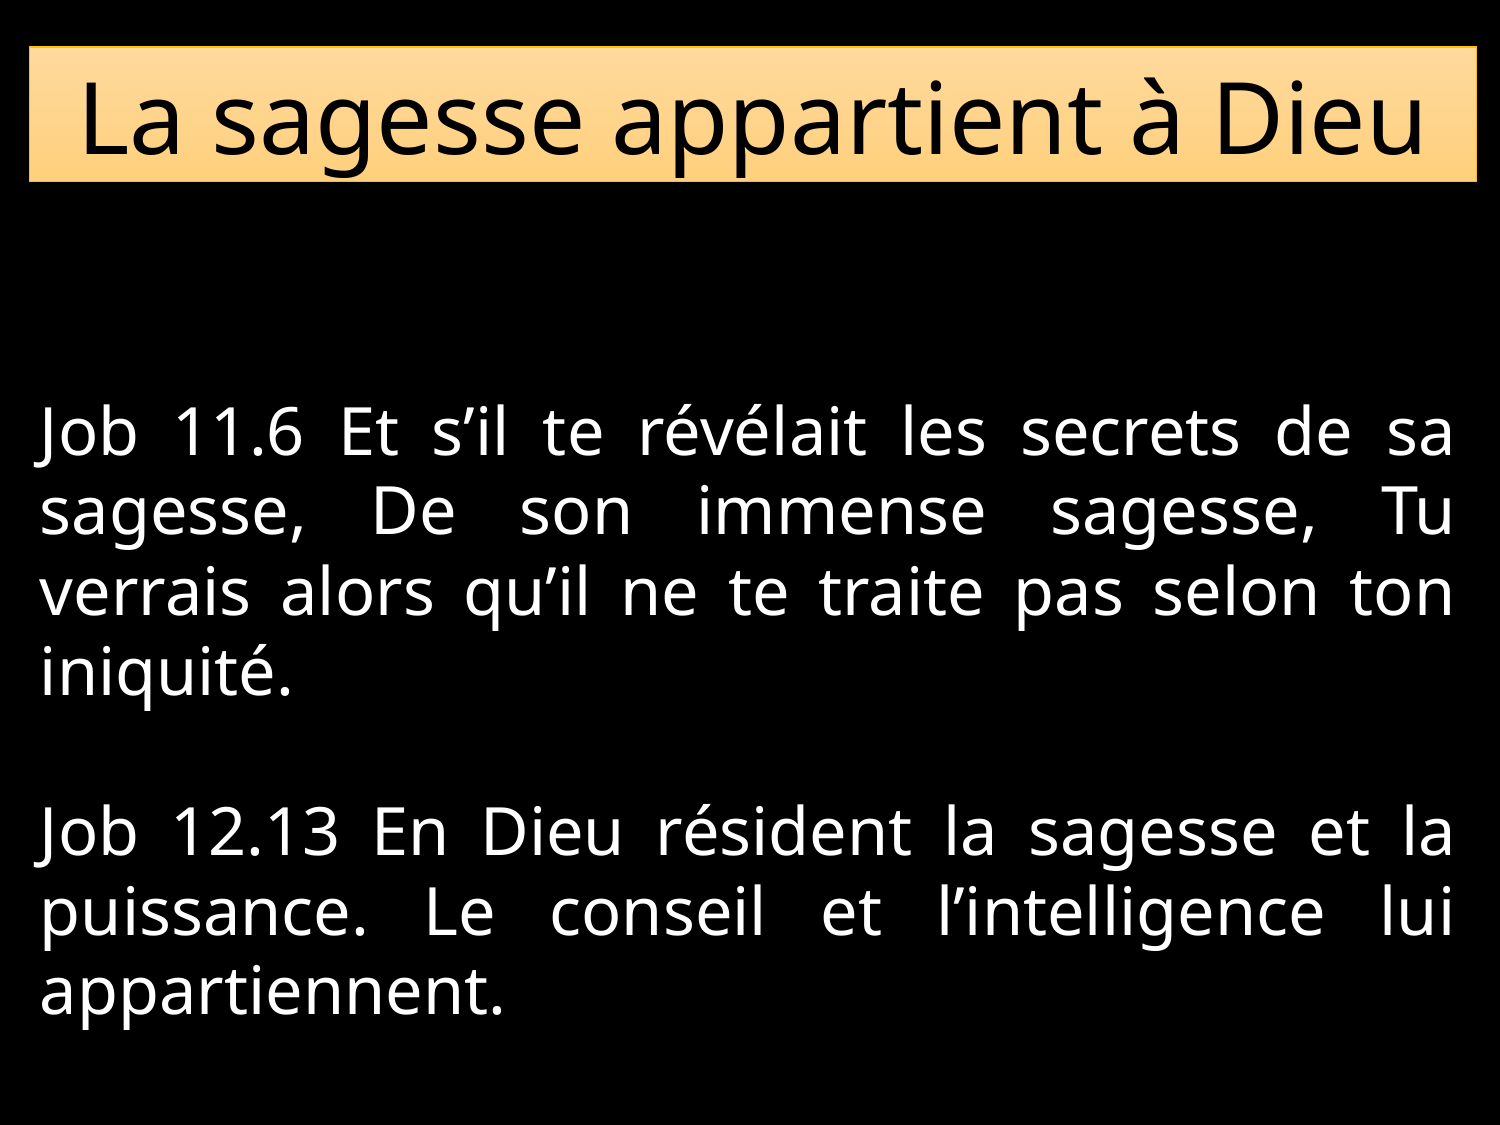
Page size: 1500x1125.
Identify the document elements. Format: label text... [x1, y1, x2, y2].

text_box Job 11.6 Et s’il te révélait les secrets de sa sagesse, De son immense sagesse, Tu verrais alors qu’il ne te traite pas selon ton iniquité. Job 12.13 En Dieu résident la sagesse et la puissance. Le conseil et l’intelligence lui appartiennent. [25, 381, 1473, 1036]
text_box La sagesse appartient à Dieu [29, 47, 1477, 182]
